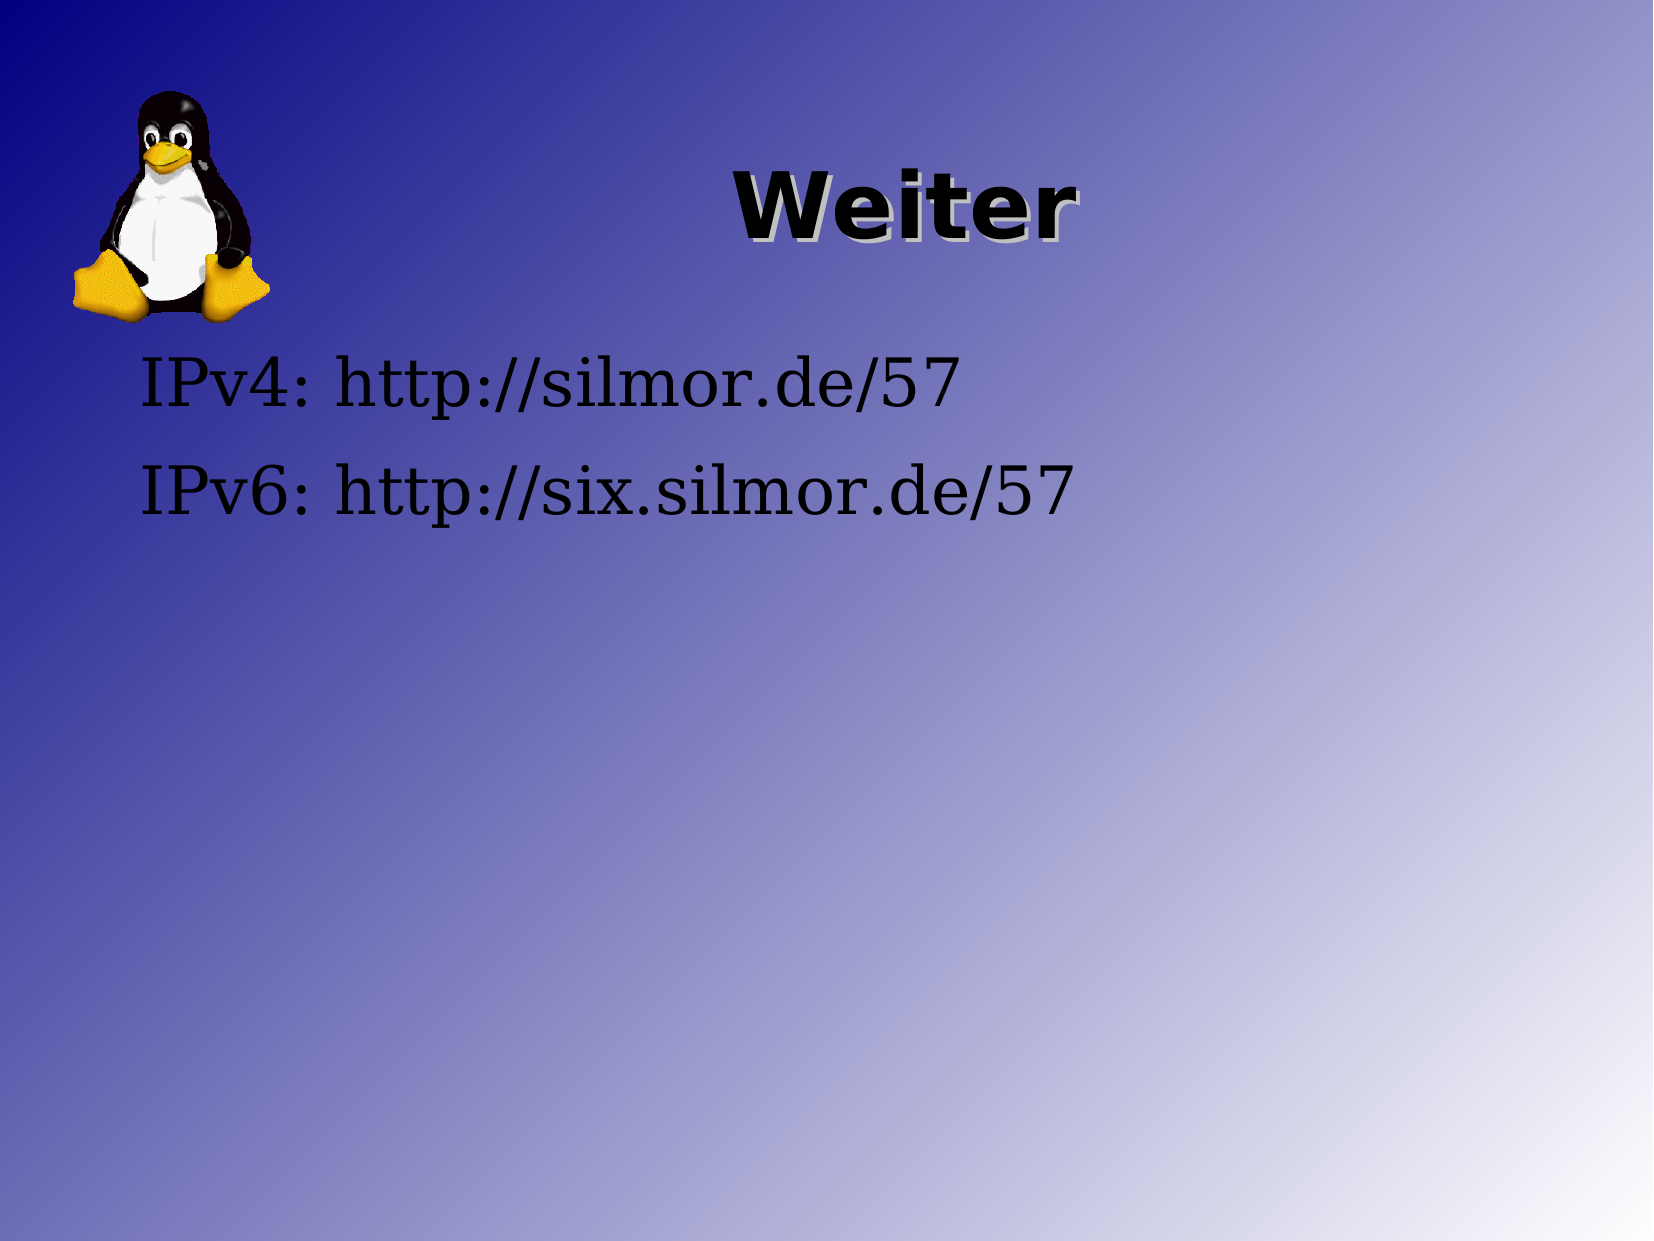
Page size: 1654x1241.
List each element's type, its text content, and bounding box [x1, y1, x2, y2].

title Weiter [274, 102, 1533, 311]
picture [73, 91, 270, 323]
list IPv4: http://silmor.de/57 IPv6: http://six.silmor.de/57 [121, 344, 1533, 1127]
